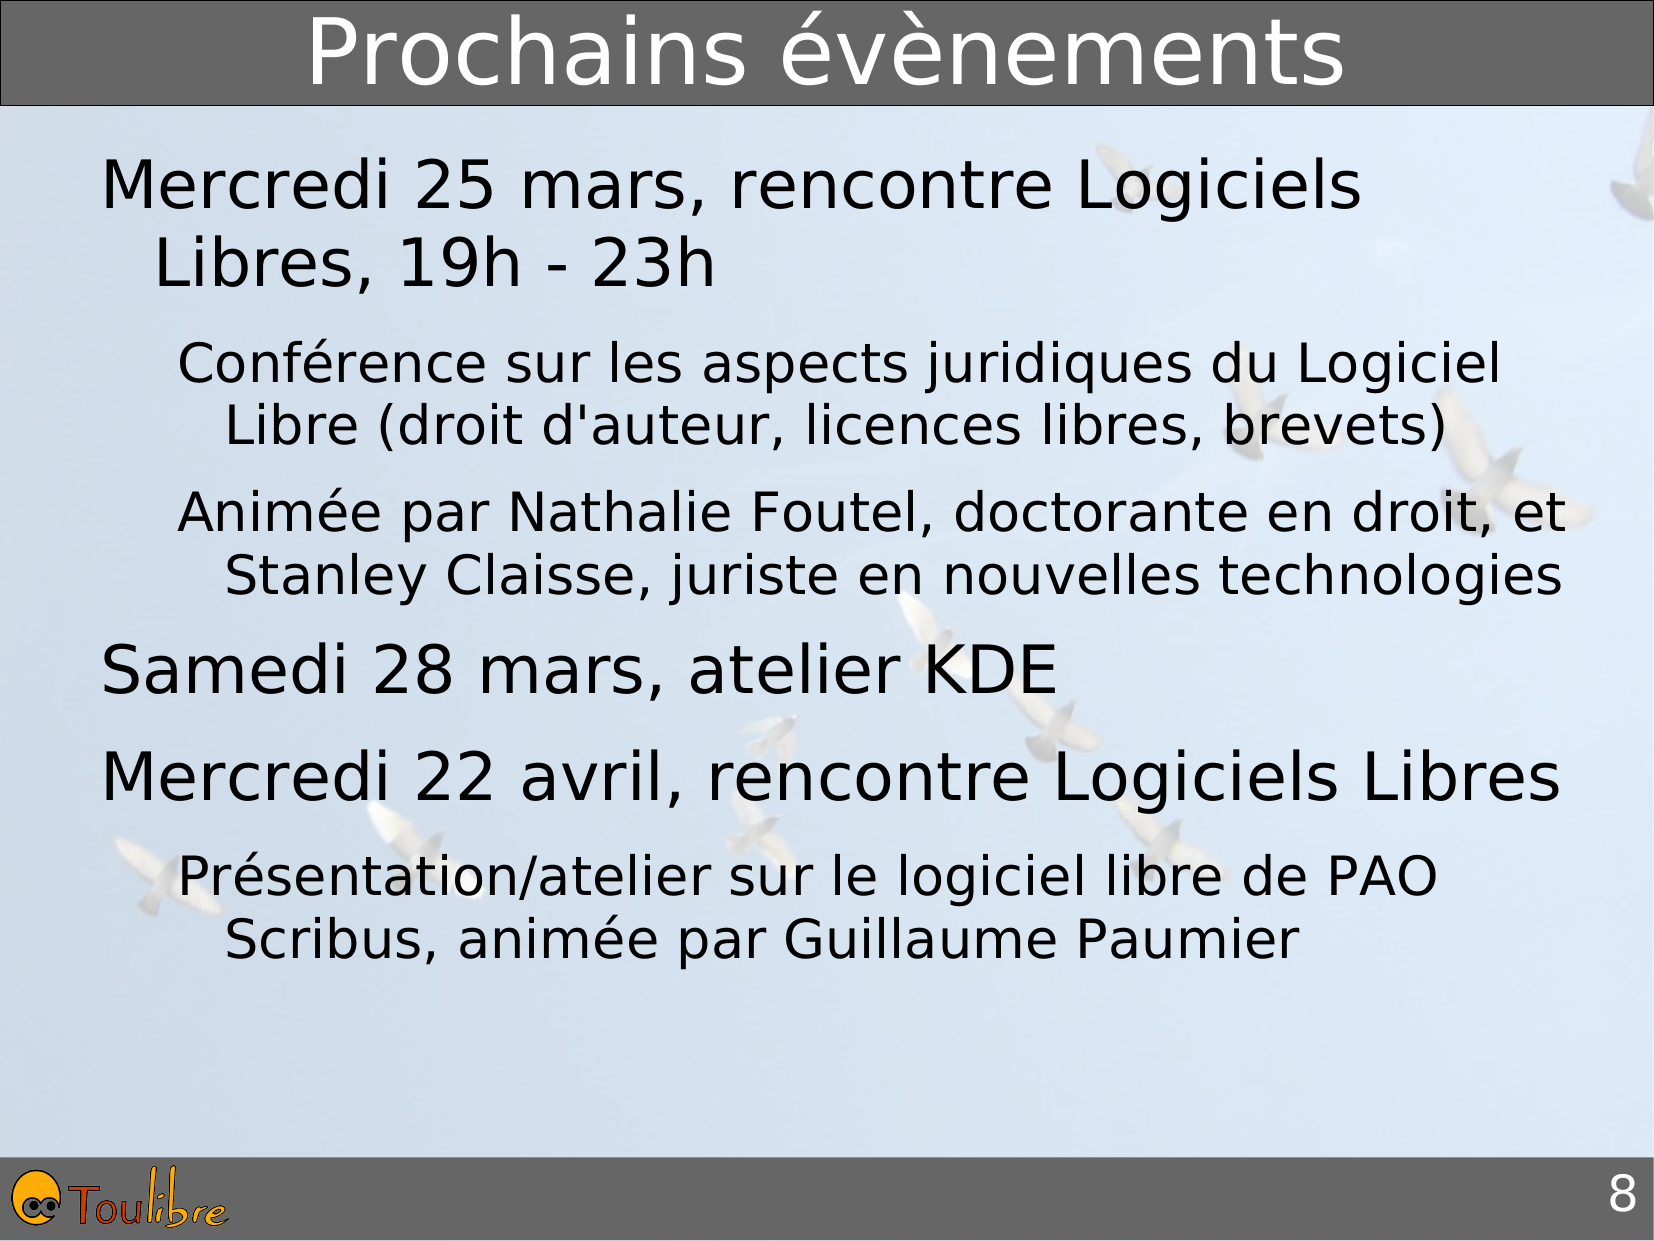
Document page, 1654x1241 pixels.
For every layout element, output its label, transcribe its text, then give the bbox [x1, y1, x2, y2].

title Prochains évènements [0, 0, 1654, 107]
list Mercredi 25 mars, rencontre Logiciels Libres, 19h - 23h Conférence sur les aspects juridiques du Logiciel Libre (droit d'auteur, licences libres, brevets) Animée par Nathalie Foutel, doctorante en droit, et Stanley Claisse, juriste en nouvelles technologies Samedi 28 mars, atelier KDE Mercredi 22 avril, rencontre Logiciels Libres Présentation/atelier sur le logiciel libre de PAO Scribus, animée par Guillaume Paumier [82, 146, 1571, 1113]
picture [11, 1165, 229, 1228]
